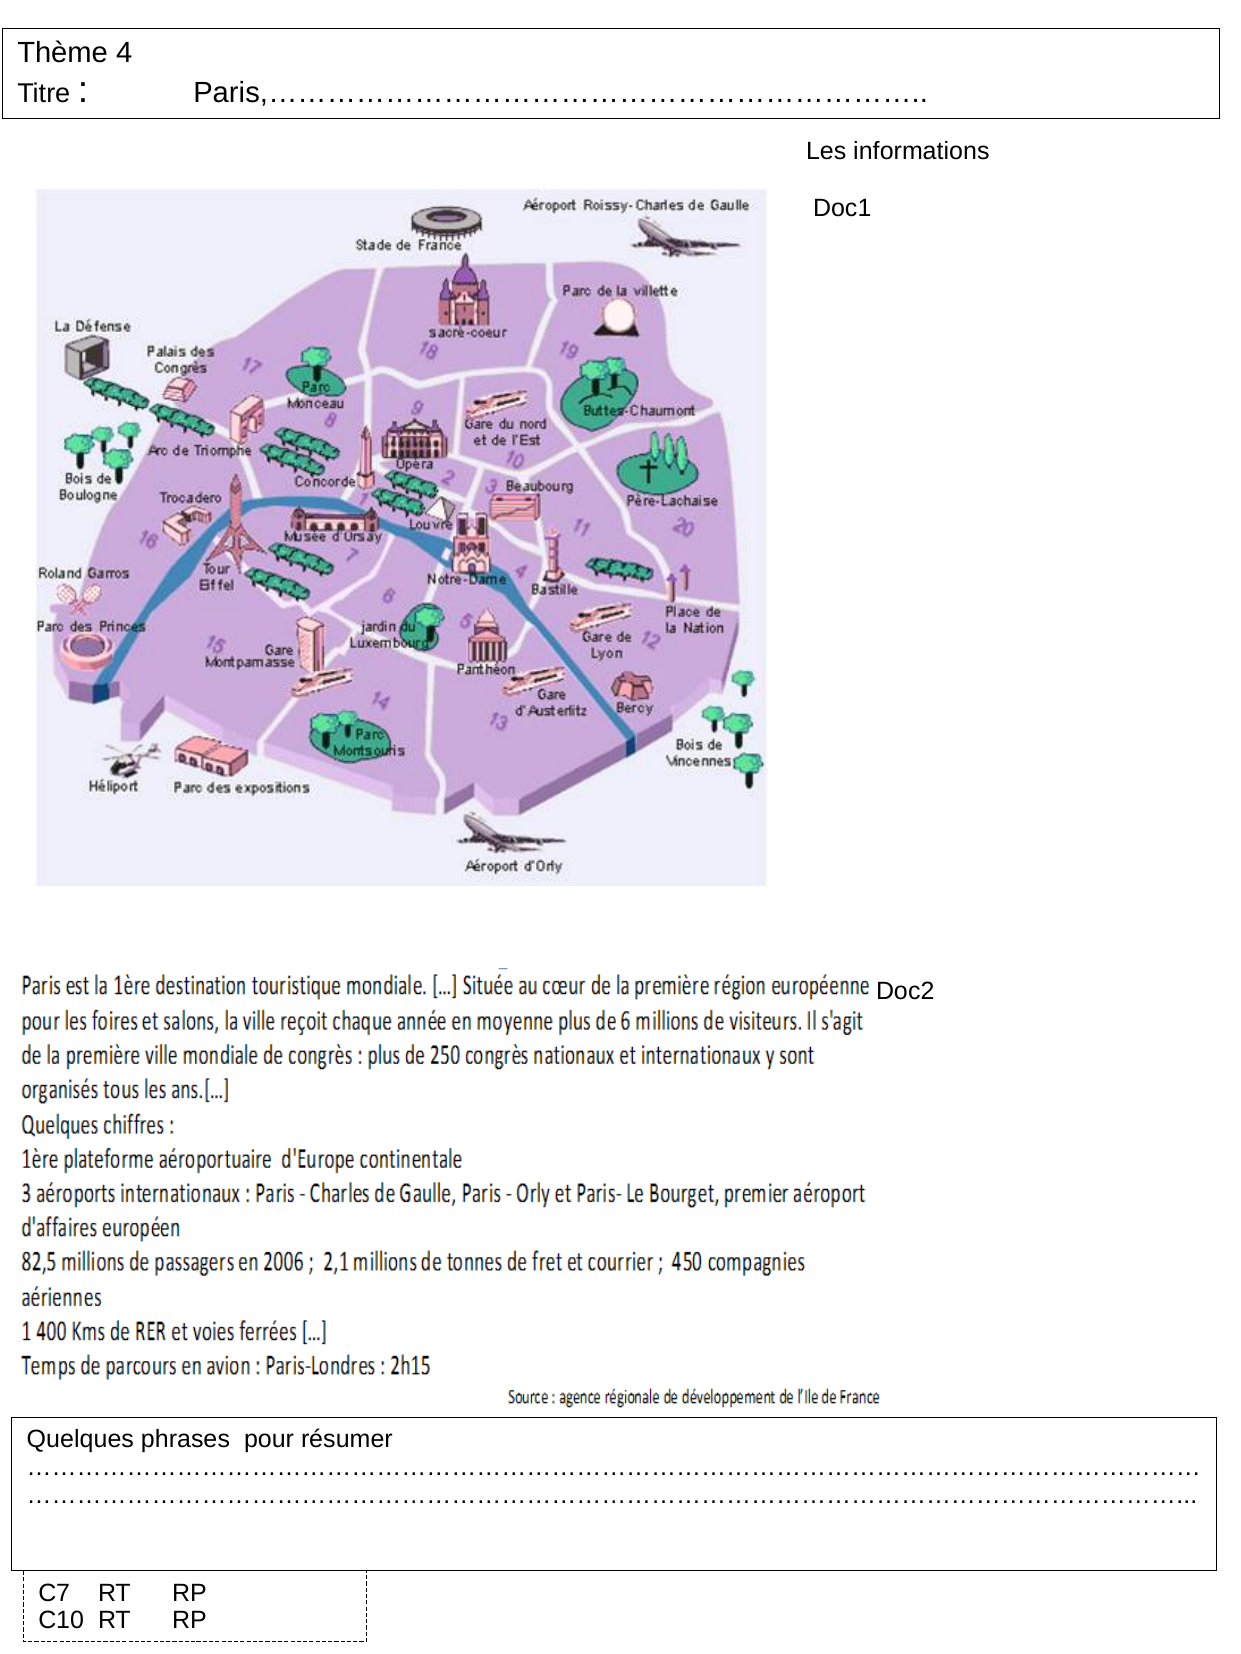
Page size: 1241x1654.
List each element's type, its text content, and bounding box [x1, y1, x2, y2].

text_box Thème 4 Titre : Paris,………………………………………………………….. [2, 28, 1220, 119]
picture [35, 188, 768, 886]
text_box C7 RT RP C10 RT RP [23, 1570, 367, 1642]
picture [17, 968, 886, 1410]
text_box Quelques phrases pour résumer ………………………………………………………………………………………………………………………………………………………………………………………………………………………………………………………... [11, 1417, 1217, 1571]
text_box Les informations Doc1 Doc2 [791, 129, 1217, 1181]
